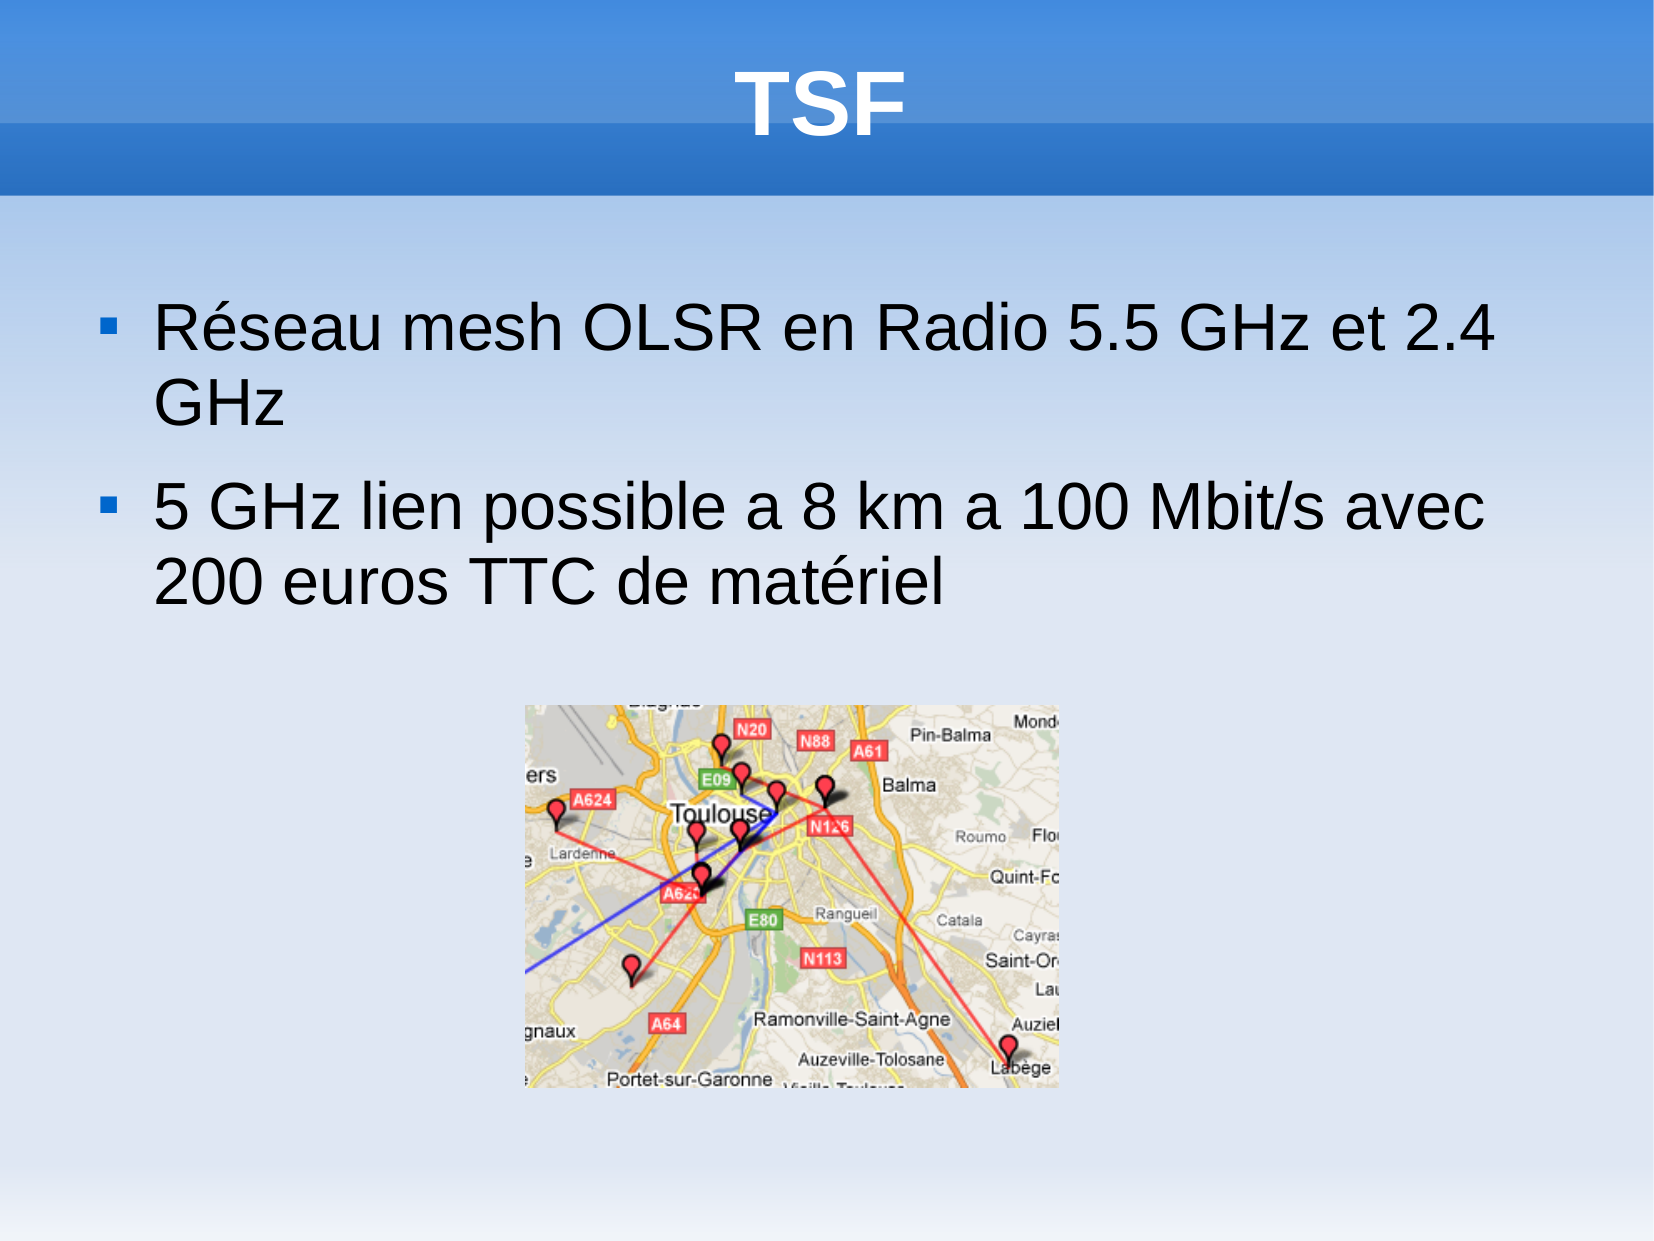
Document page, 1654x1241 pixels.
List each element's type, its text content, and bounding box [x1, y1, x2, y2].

picture [0, 0, 1654, 1241]
title TSF [76, 7, 1565, 200]
list Réseau mesh OLSR en Radio 5.5 GHz et 2.4 GHz 5 GHz lien possible a 8 km a 100 Mbit/s avec 200 euros TTC de matériel [82, 290, 1571, 1094]
